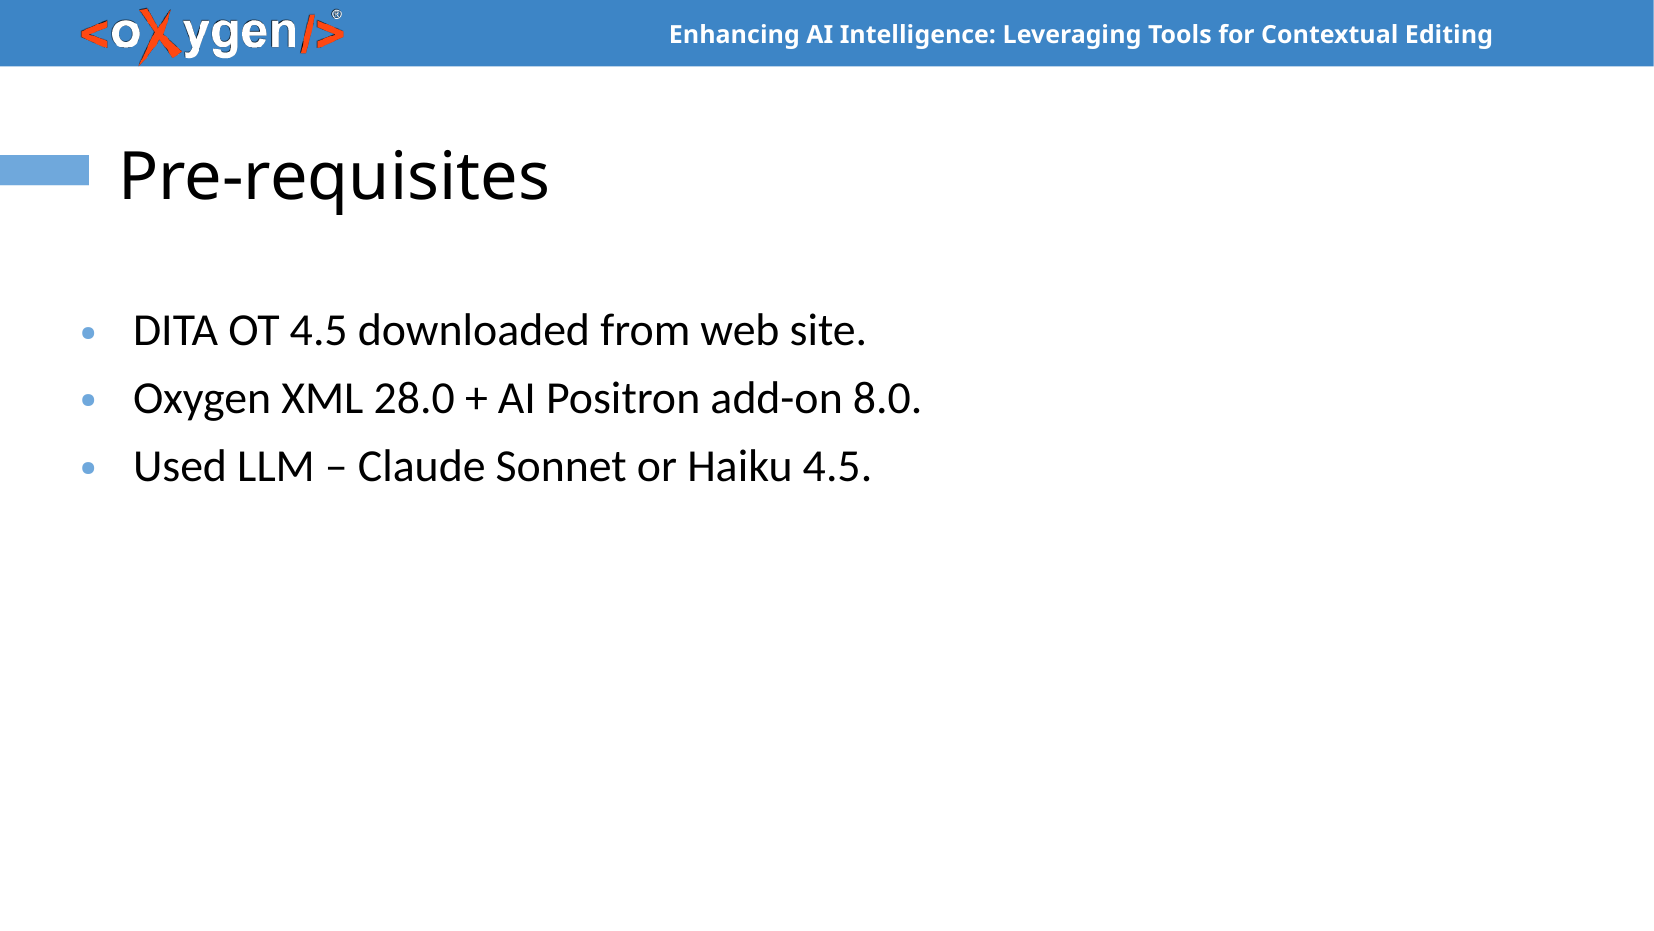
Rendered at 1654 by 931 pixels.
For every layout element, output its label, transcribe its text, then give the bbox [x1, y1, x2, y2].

title Pre-requisites [118, 106, 1447, 241]
list DITA OT 4.5 downloaded from web site. Oxygen XML 28.0 + AI Positron add-on 8.0. Used LLM – Claude Sonnet or Haiku 4.5. [62, 243, 1609, 886]
text_box [0, 155, 89, 186]
picture [75, 0, 355, 72]
